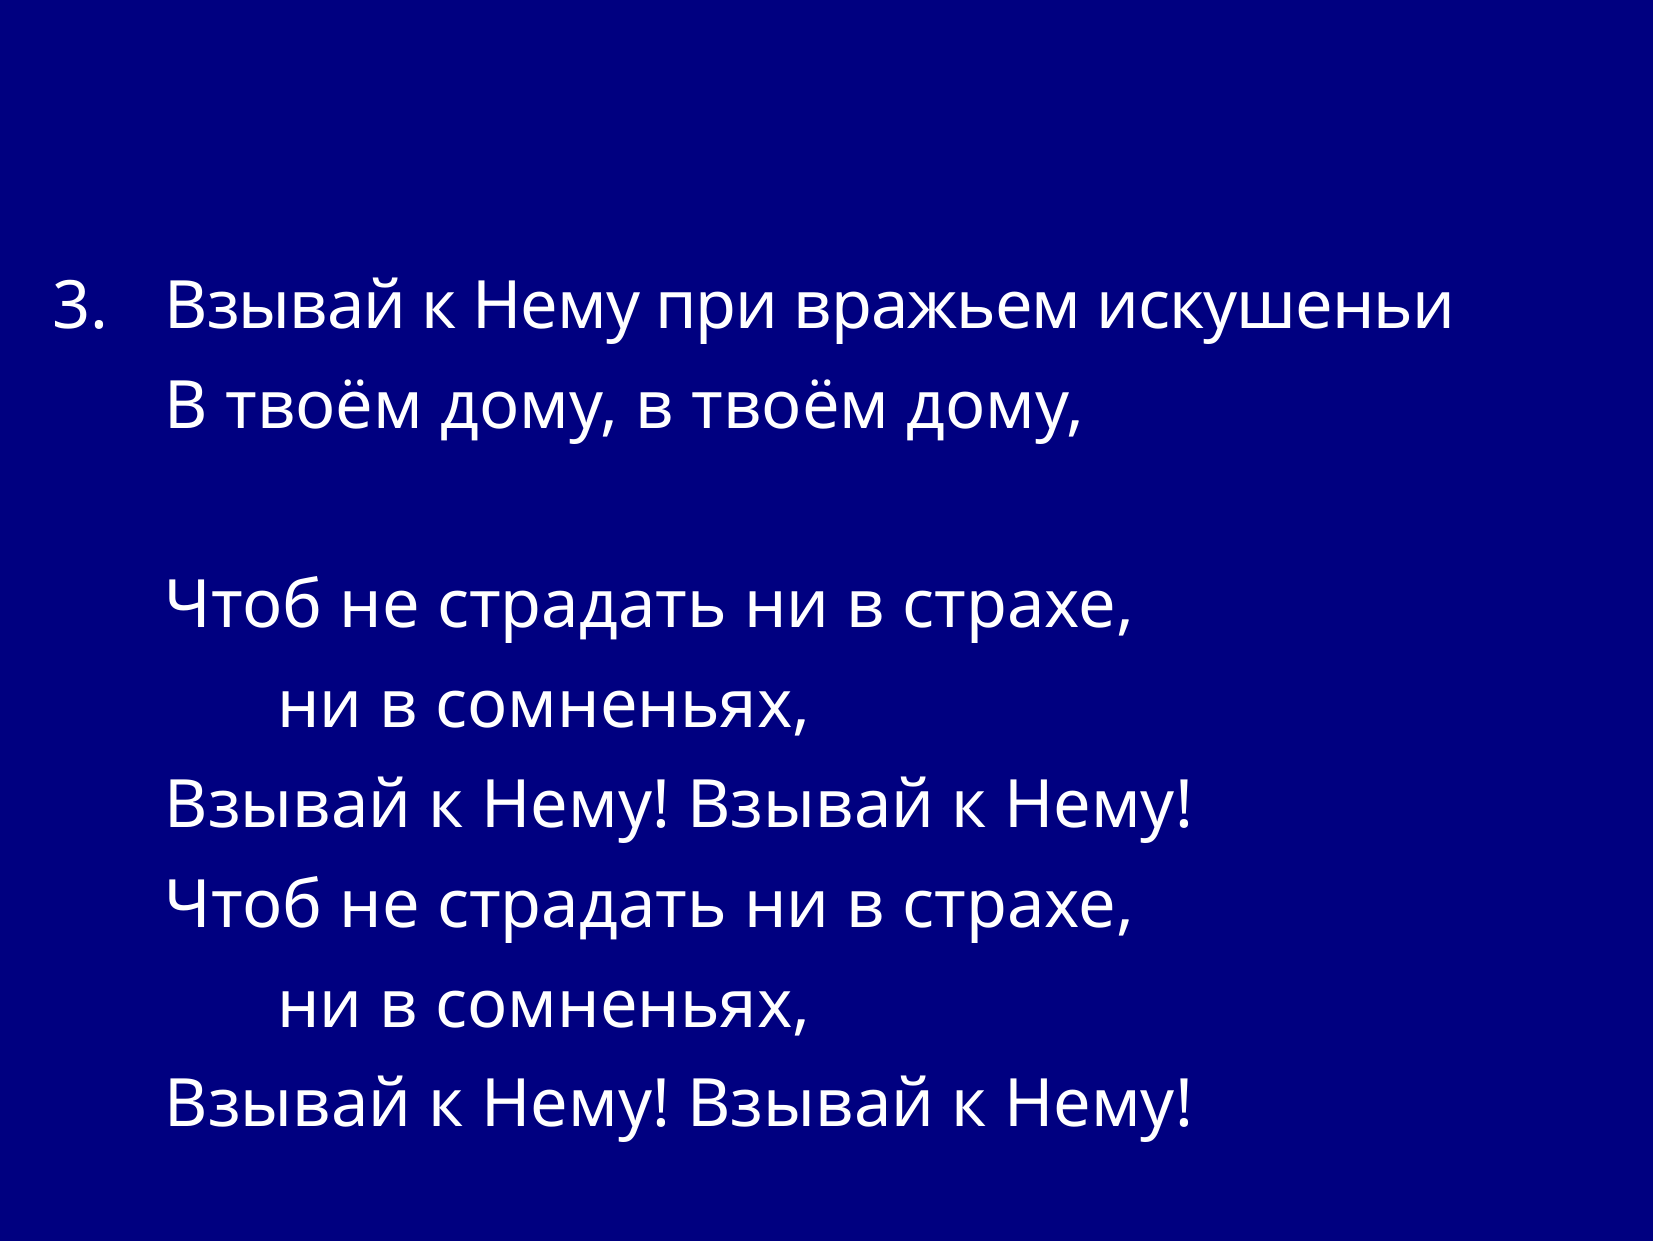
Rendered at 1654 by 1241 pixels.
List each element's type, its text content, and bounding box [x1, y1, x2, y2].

text_box 3. Взывай к Нему при вражьем искушеньи В твоём дому, в твоём дому, Чтоб не страдать ни в страхе, ни в сомненьях, Взывай к Нему! Взывай к Нему! Чтоб не страдать ни в страхе, ни в сомненьях, Взывай к Нему! Взывай к Нему! [37, 150, 1653, 1163]
